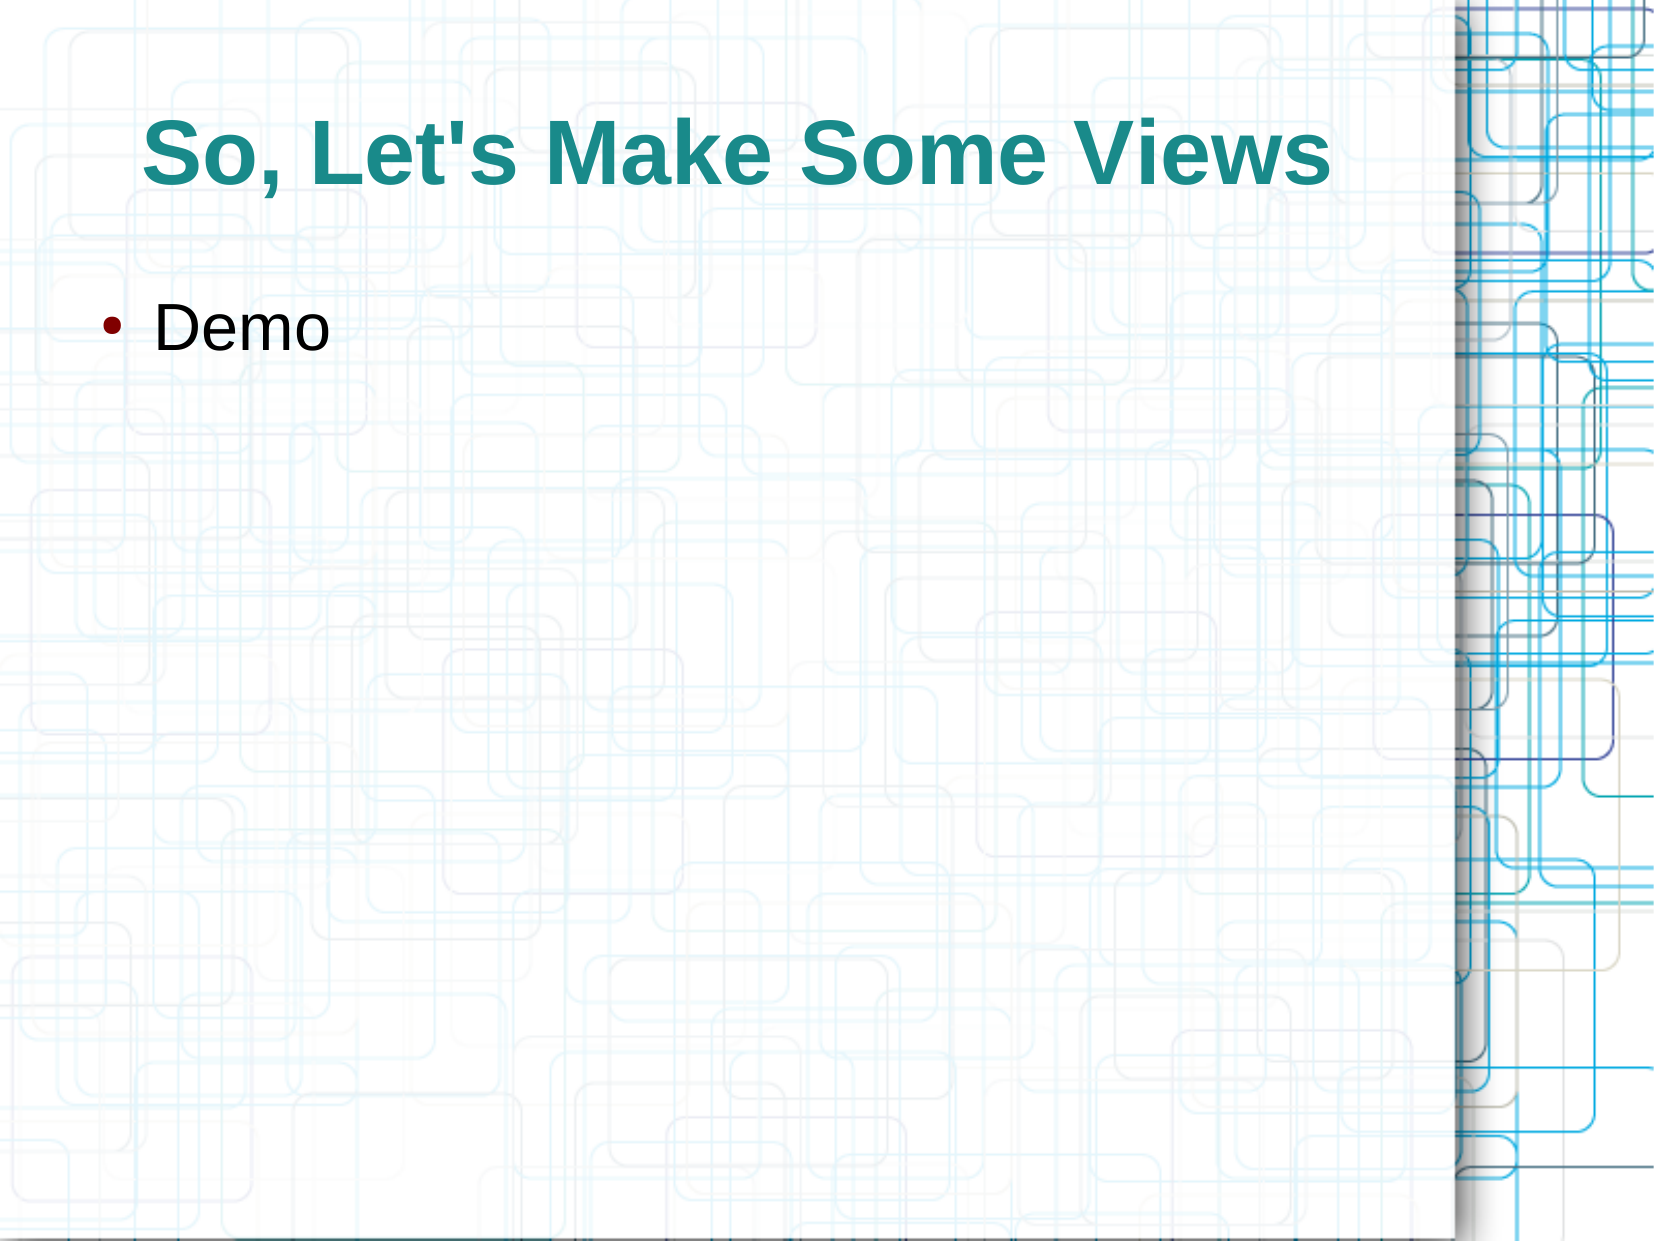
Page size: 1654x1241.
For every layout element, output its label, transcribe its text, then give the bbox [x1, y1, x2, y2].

picture [0, 0, 1654, 1241]
title So, Let's Make Some Views [59, 56, 1418, 250]
list Demo [82, 290, 1418, 1094]
